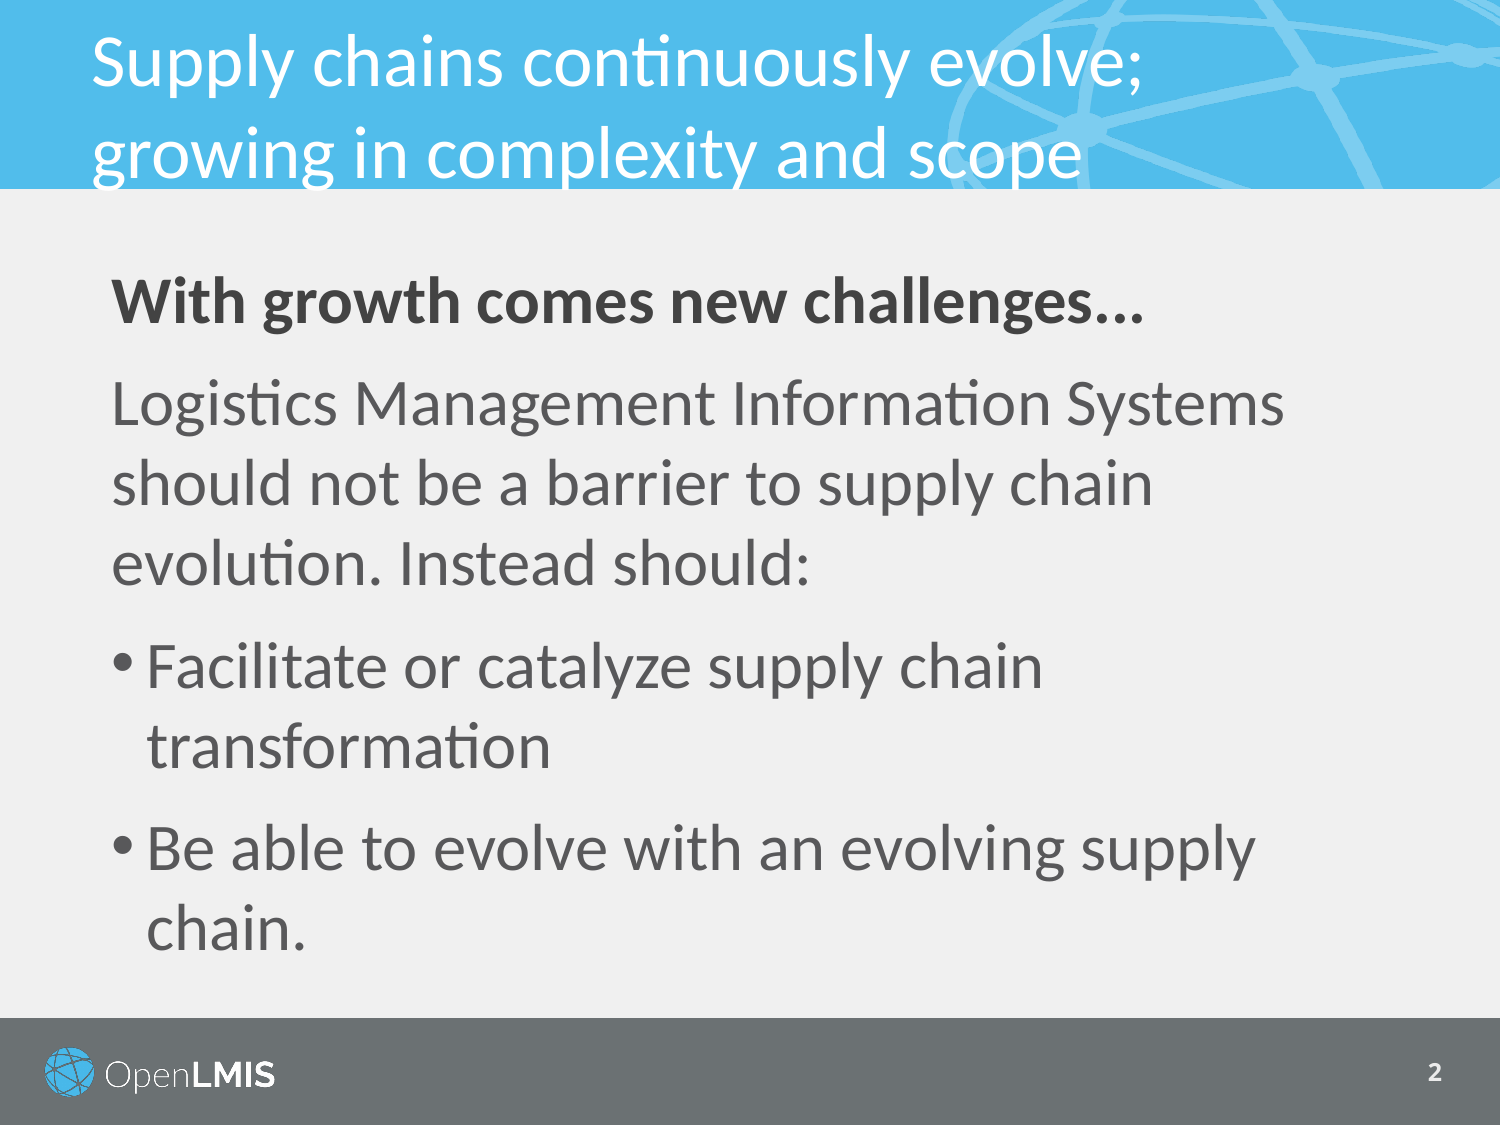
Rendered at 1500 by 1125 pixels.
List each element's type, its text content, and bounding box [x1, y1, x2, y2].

title Supply chains continuously evolve; growing in complexity and scope [76, 13, 1366, 190]
picture [37, 1033, 281, 1114]
slide_number <number> [1338, 1043, 1458, 1104]
list With growth comes new challenges... Logistics Management Information Systems should not be a barrier to supply chain evolution. Instead should: Facilitate or catalyze supply chain transformation Be able to evolve with an evolving supply chain. [75, 241, 1425, 970]
picture [979, 0, 1500, 189]
